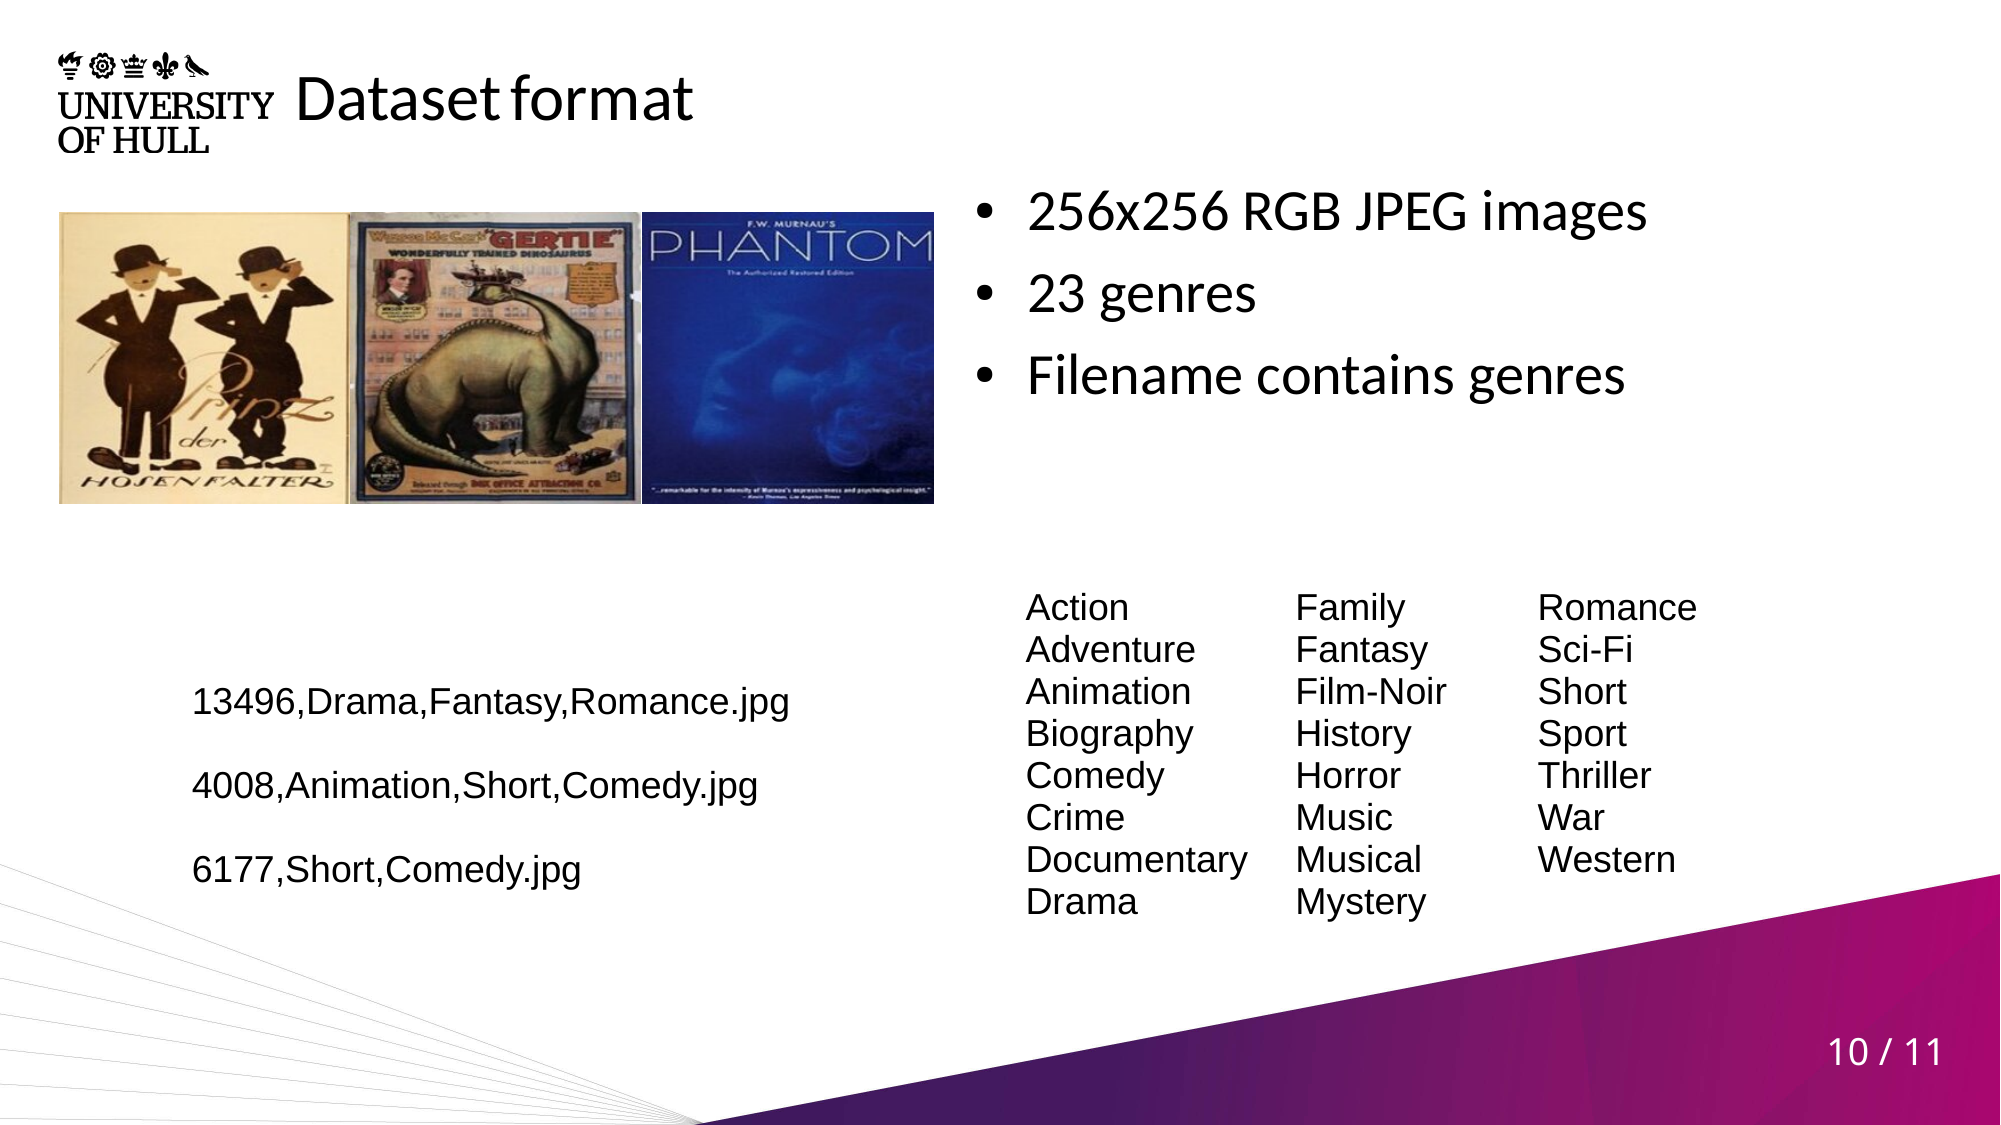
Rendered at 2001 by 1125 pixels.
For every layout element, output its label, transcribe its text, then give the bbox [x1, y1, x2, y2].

picture [0, 0, 2000, 1125]
list 256x256 RGB JPEG images 23 genres Filename contains genres [956, 188, 1931, 461]
text_box 13496,Drama,Fantasy,Romance.jpg 4008,Animation,Short,Comedy.jpg 6177,Short,Comedy.jpg [177, 630, 815, 898]
title Dataset format [295, 42, 1932, 166]
text_box Family Fantasy Film-Noir History Horror Music Musical Mystery [1280, 578, 1471, 930]
text_box <number> / 11 [1570, 1015, 1961, 1087]
text_box Action Adventure Animation Biography Comedy Crime Documentary Drama [1010, 578, 1280, 930]
text_box Romance Sci-Fi Short Sport Thriller War Western [1522, 578, 1713, 888]
